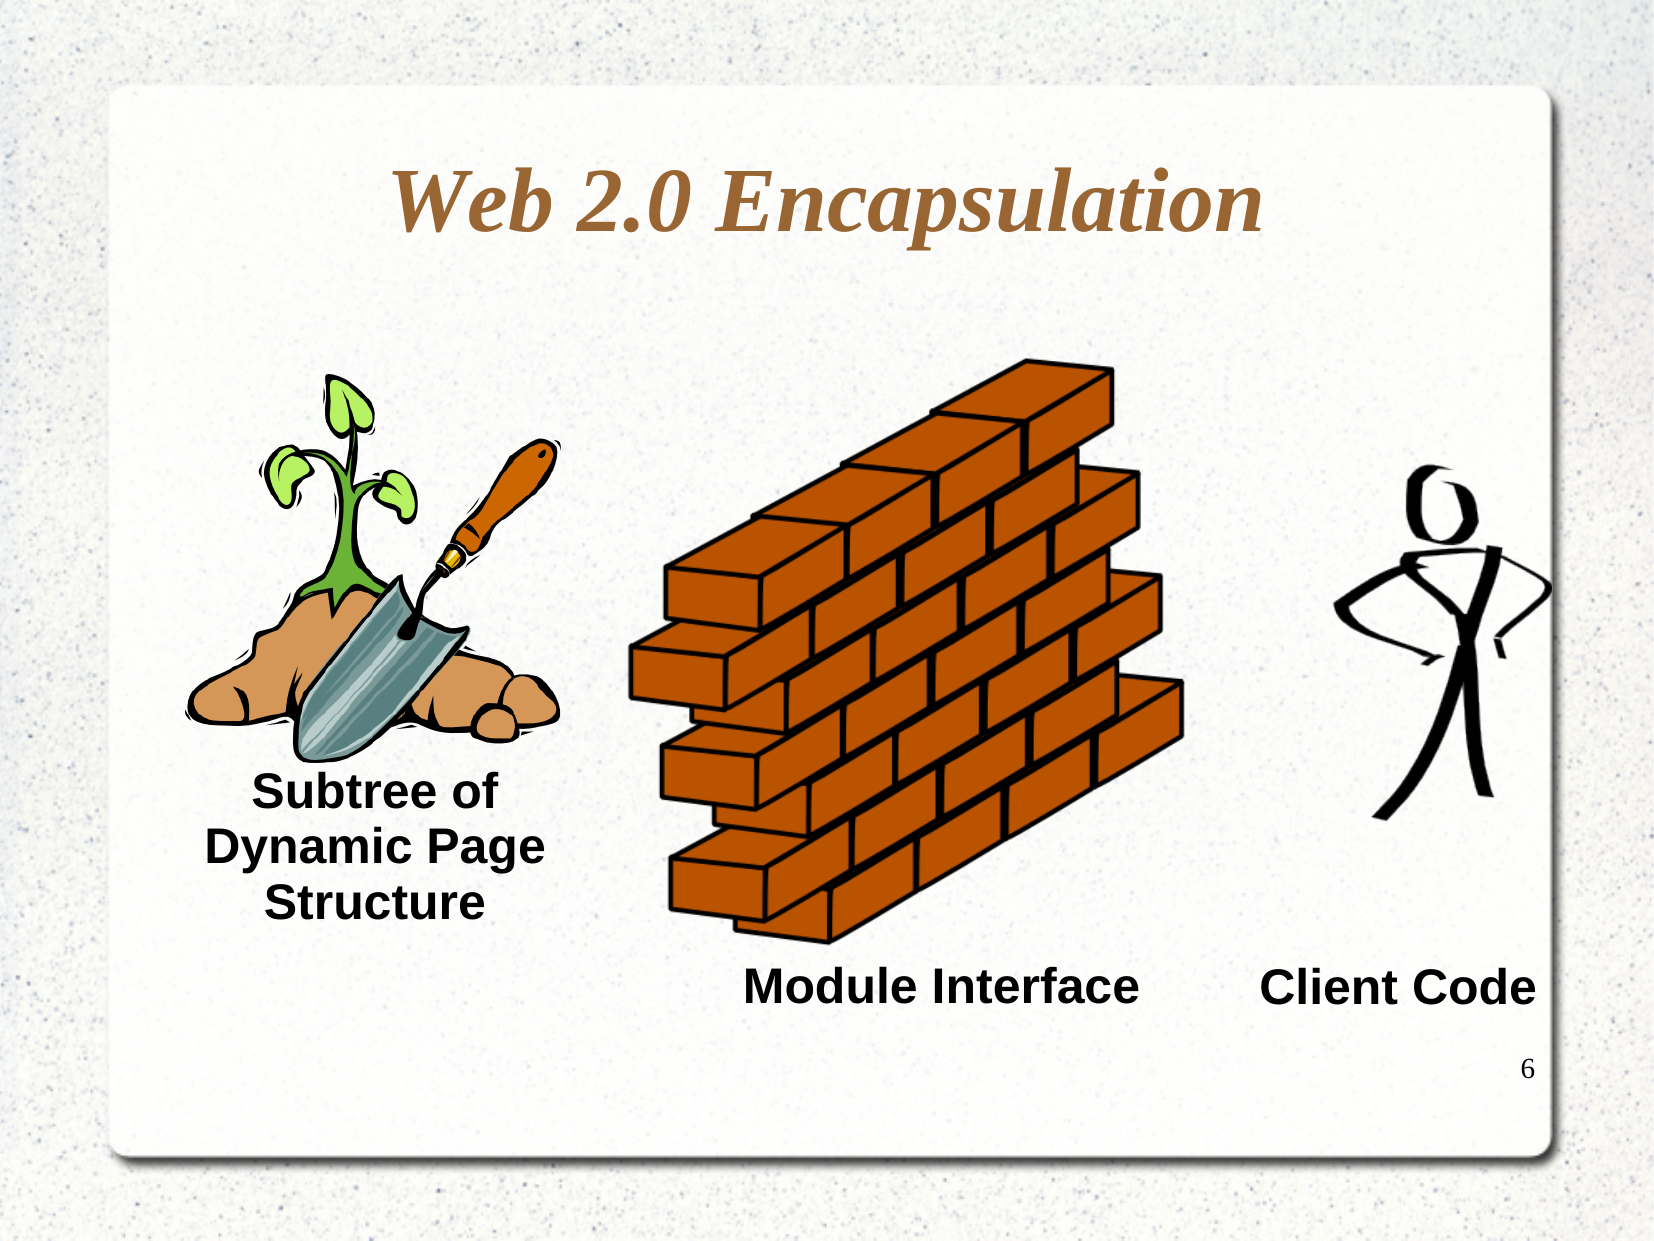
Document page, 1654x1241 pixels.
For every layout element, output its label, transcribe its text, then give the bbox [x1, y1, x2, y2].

picture [0, 0, 1654, 1241]
text_box Module Interface [728, 951, 1179, 1031]
text_box Client Code [1244, 951, 1583, 1031]
text_box Subtree of Dynamic Page Structure [150, 755, 601, 964]
title Web 2.0 Encapsulation [118, 104, 1536, 297]
